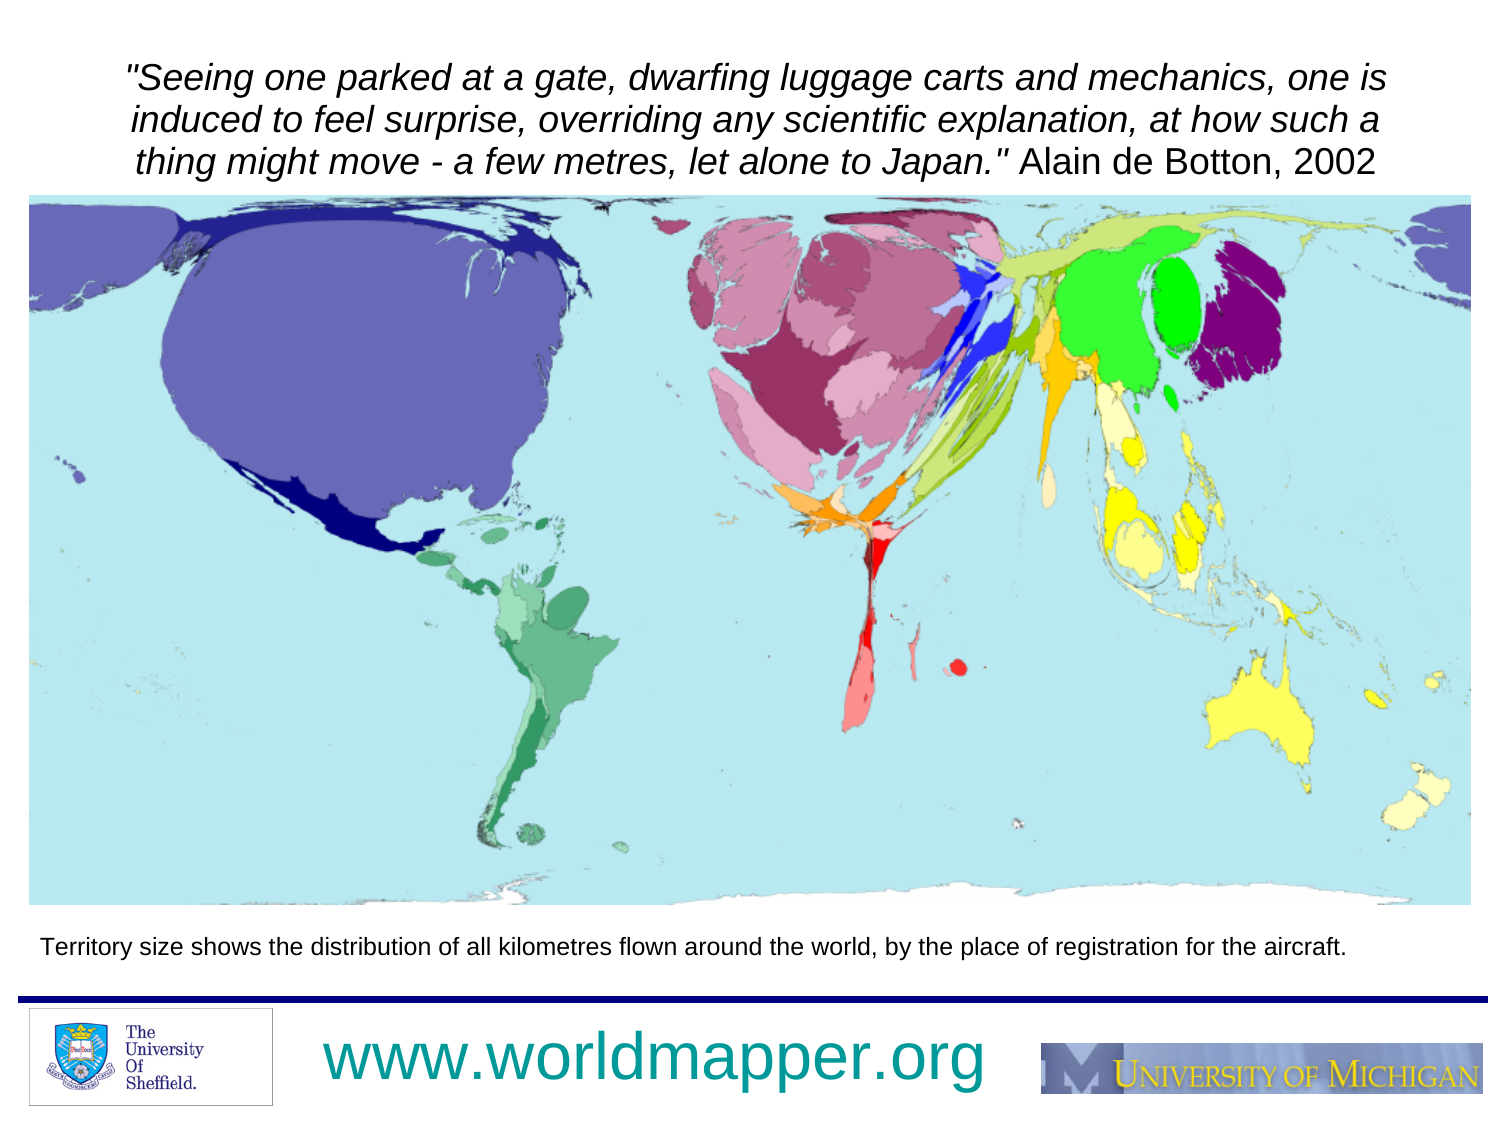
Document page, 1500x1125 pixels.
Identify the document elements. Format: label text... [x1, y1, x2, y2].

picture [29, 1008, 273, 1106]
text_box Territory size shows the distribution of all kilometres flown around the world, by the place of registration for the aircraft. [24, 925, 1373, 969]
title "Seeing one parked at a gate, dwarfing luggage carts and mechanics, one is induced to feel surprise, overriding any scientific explanation, at how such a thing might move - a few metres, let alone to Japan." Alain de Botton, 2002 [76, 42, 1436, 195]
picture [29, 195, 1471, 905]
picture [1041, 1043, 1483, 1094]
